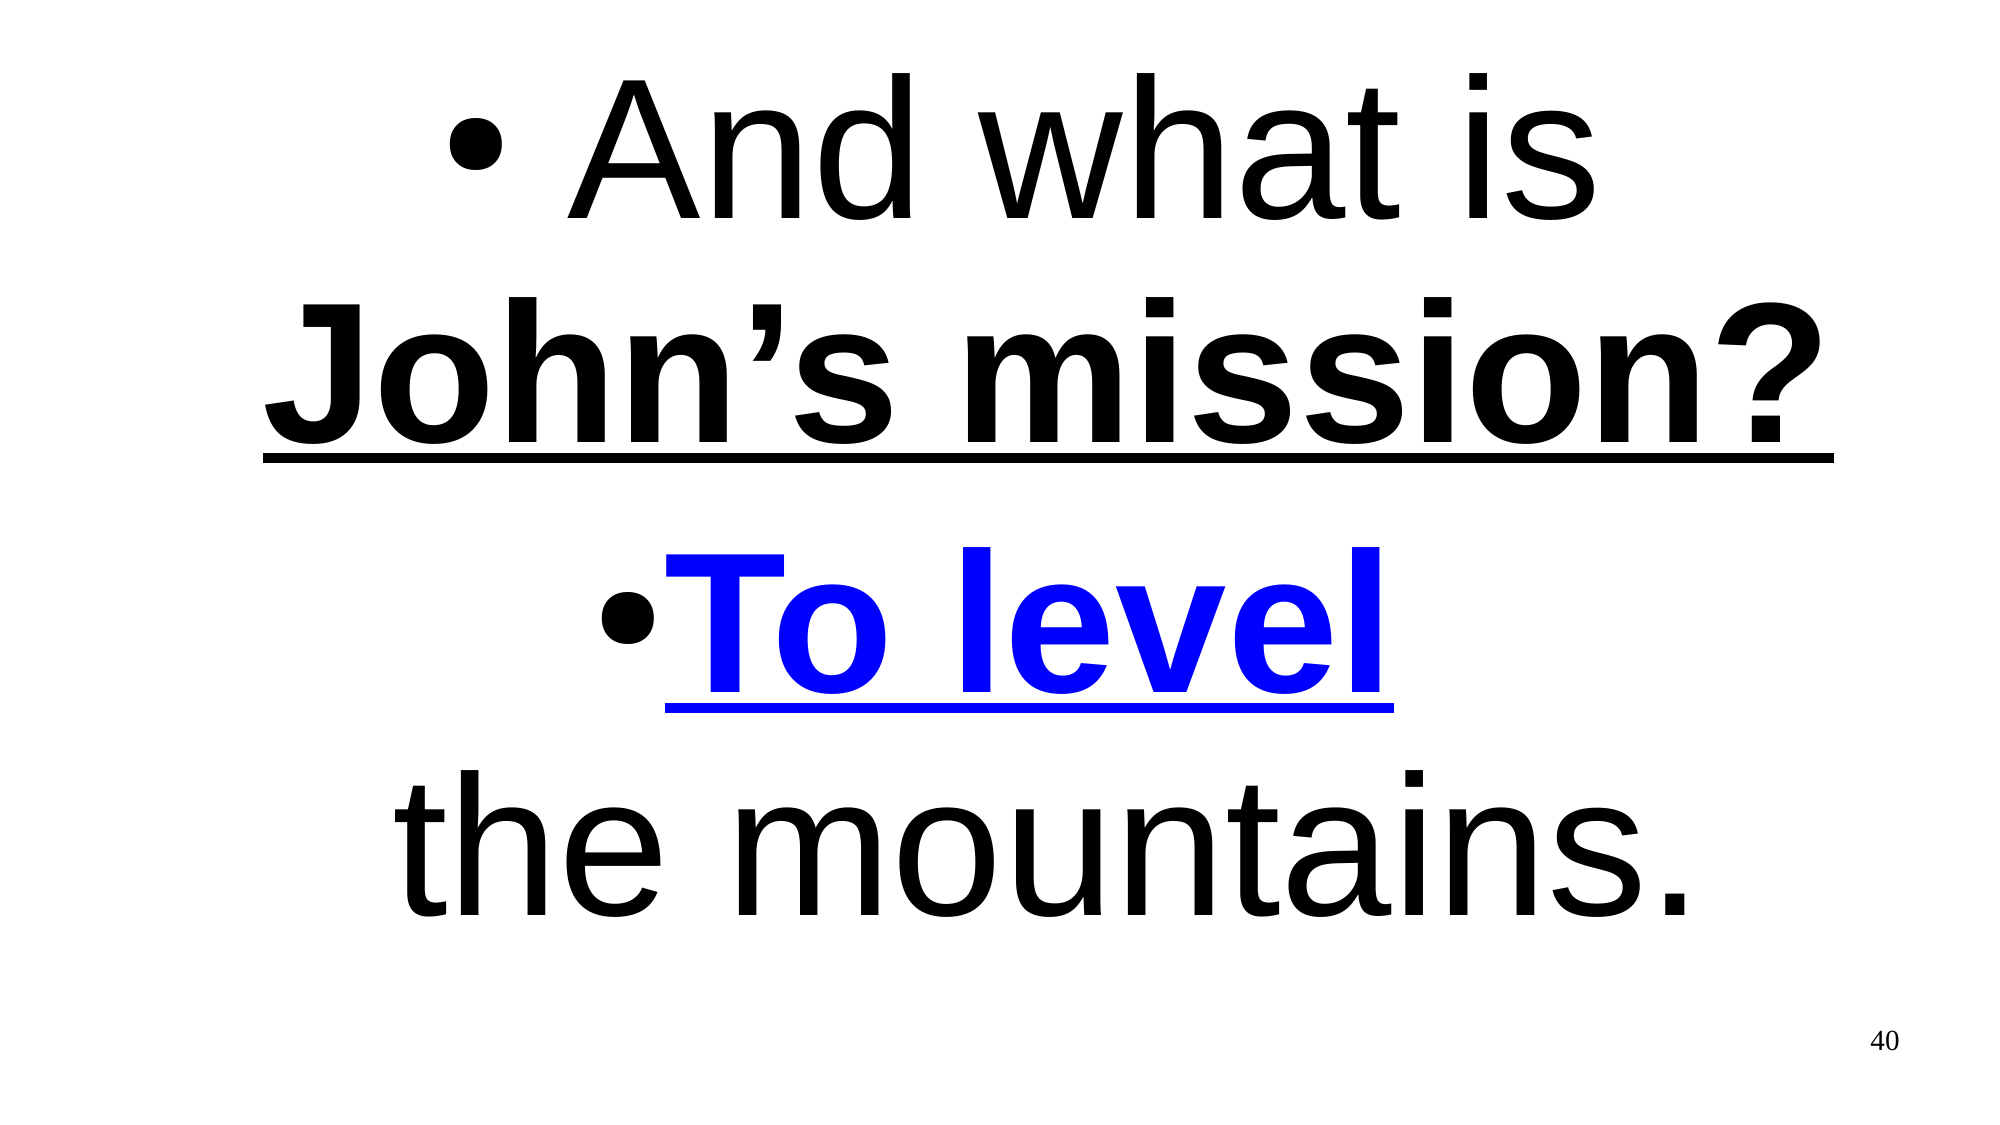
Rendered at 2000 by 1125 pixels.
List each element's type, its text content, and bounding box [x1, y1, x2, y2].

list And what is John’s mission? To level the mountains. [37, 37, 1988, 1088]
